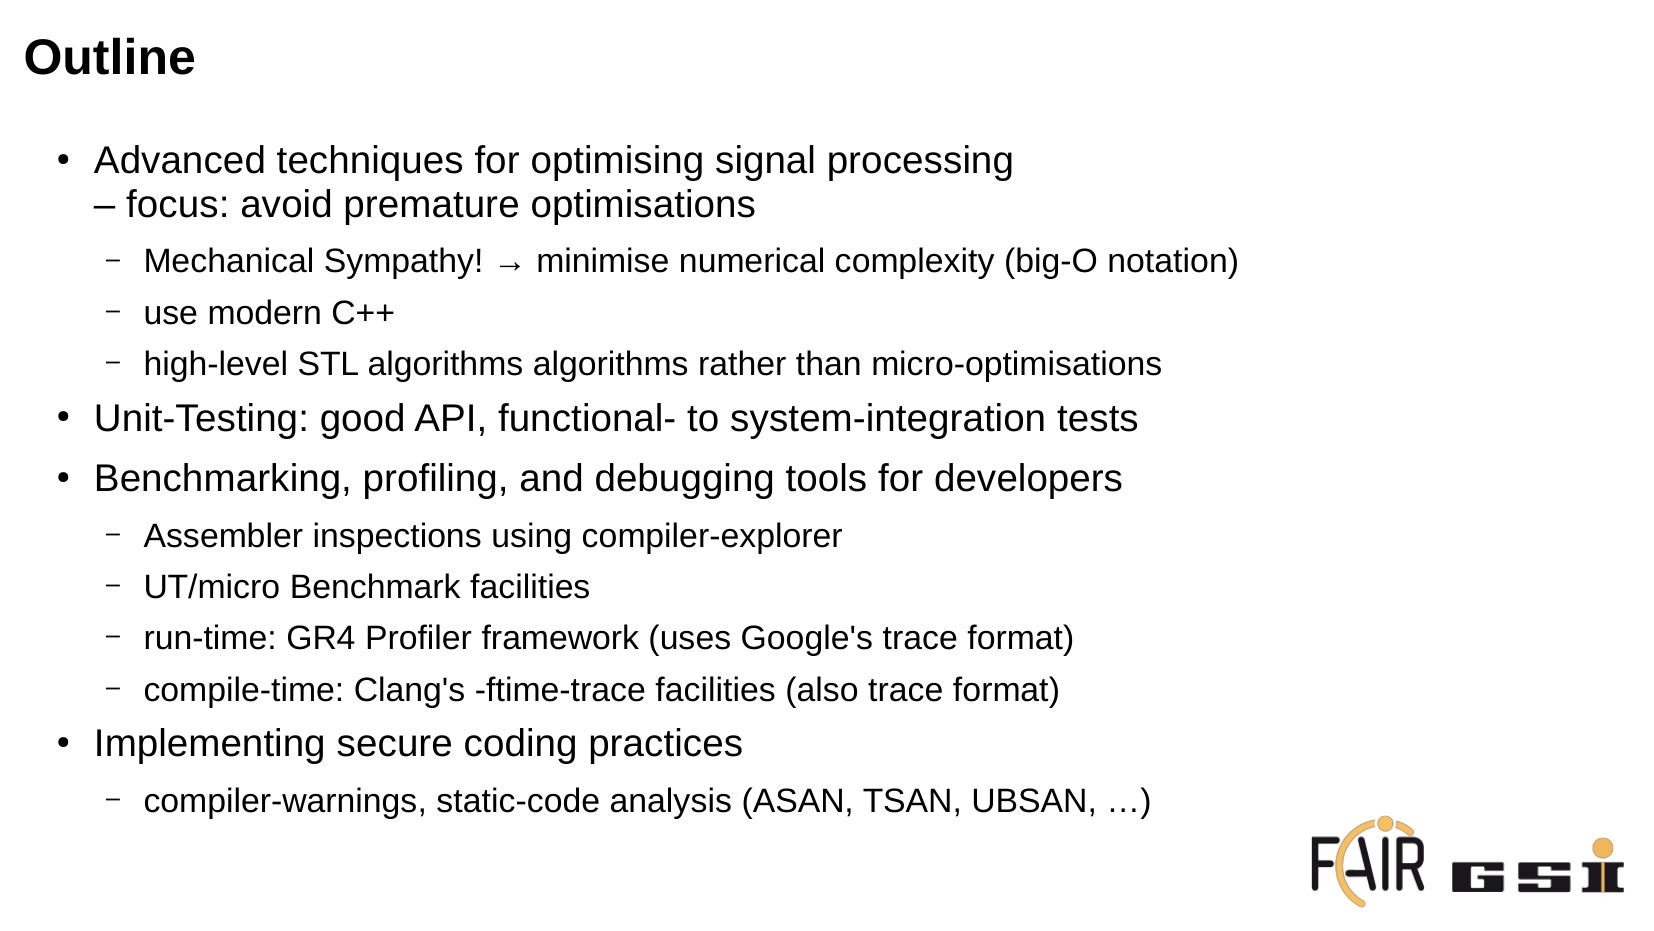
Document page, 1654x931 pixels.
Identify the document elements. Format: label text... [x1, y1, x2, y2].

list Advanced techniques for optimising signal processing – focus: avoid premature optimisations Mechanical Sympathy! → minimise numerical complexity (big-O notation) use modern C++ high-level STL algorithms algorithms rather than micro-optimisations Unit-Testing: good API, functional- to system-integration tests Benchmarking, profiling, and debugging tools for developers Assembler inspections using compiler-explorer UT/micro Benchmark facilities run-time: GR4 Profiler framework (uses Google's trace format) compile-time: Clang's -ftime-trace facilities (also trace format) Implementing secure coding practices compiler-warnings, static-code analysis (ASAN, TSAN, UBSAN, …) [44, 138, 1610, 827]
picture [1311, 827, 1426, 910]
picture [1451, 836, 1626, 895]
title Outline [23, 29, 1638, 119]
